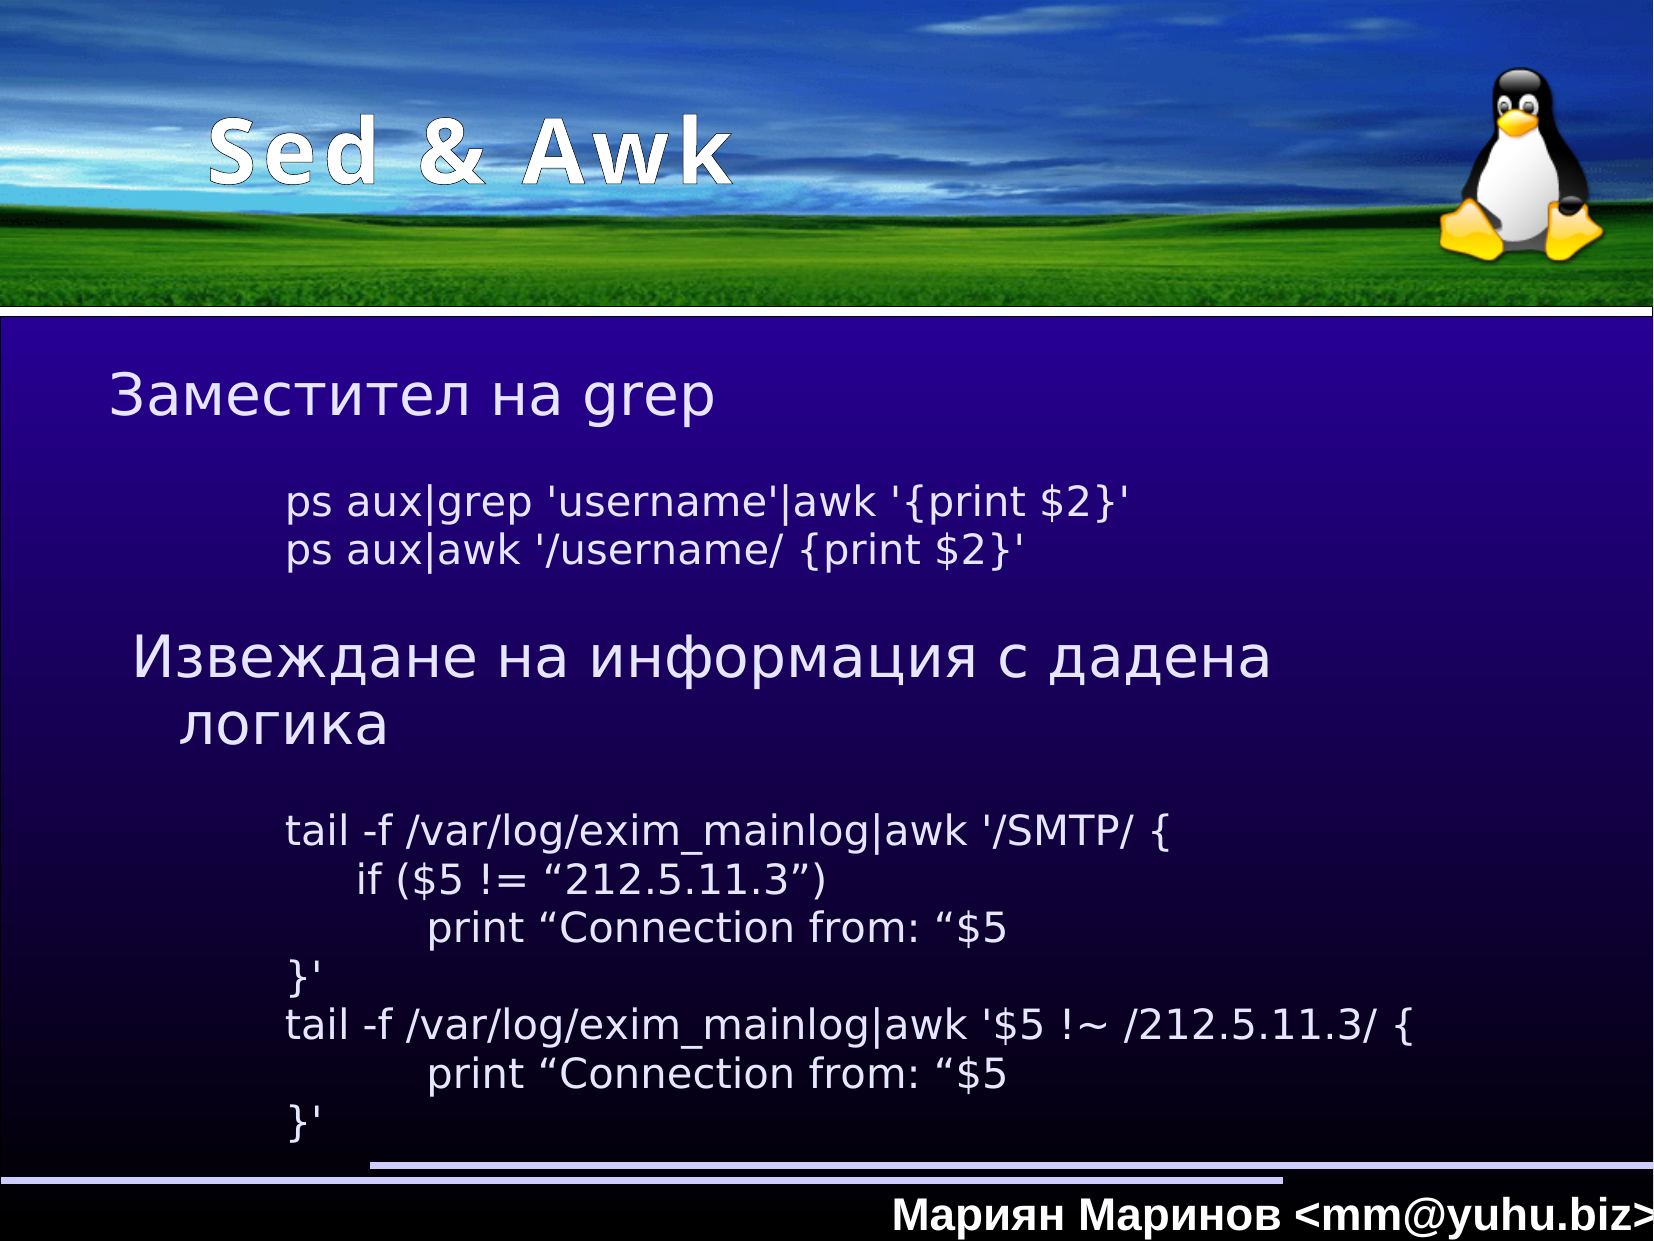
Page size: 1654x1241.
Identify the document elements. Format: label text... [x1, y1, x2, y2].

picture [0, 0, 1653, 306]
text_box [0, 306, 1653, 1224]
text_box Мариян Маринов <mm@yuhu.biz> [891, 1189, 1653, 1241]
title Sed & Awk [206, 44, 1416, 252]
list Заместител на grep ps aux|grep 'username'|awk '{print $2}' ps aux|awk '/username/ {print $2}' Извеждане на информация с дадена логика tail -f /var/log/exim_mainlog|awk '/SMTP/ { if ($5 != “212.5.11.3”) print “Connection from: “$5 }' tail -f /var/log/exim_mainlog|awk '$5 !~ /212.5.11.3/ { print “Connection from: “$5 }' [36, 361, 1464, 1196]
